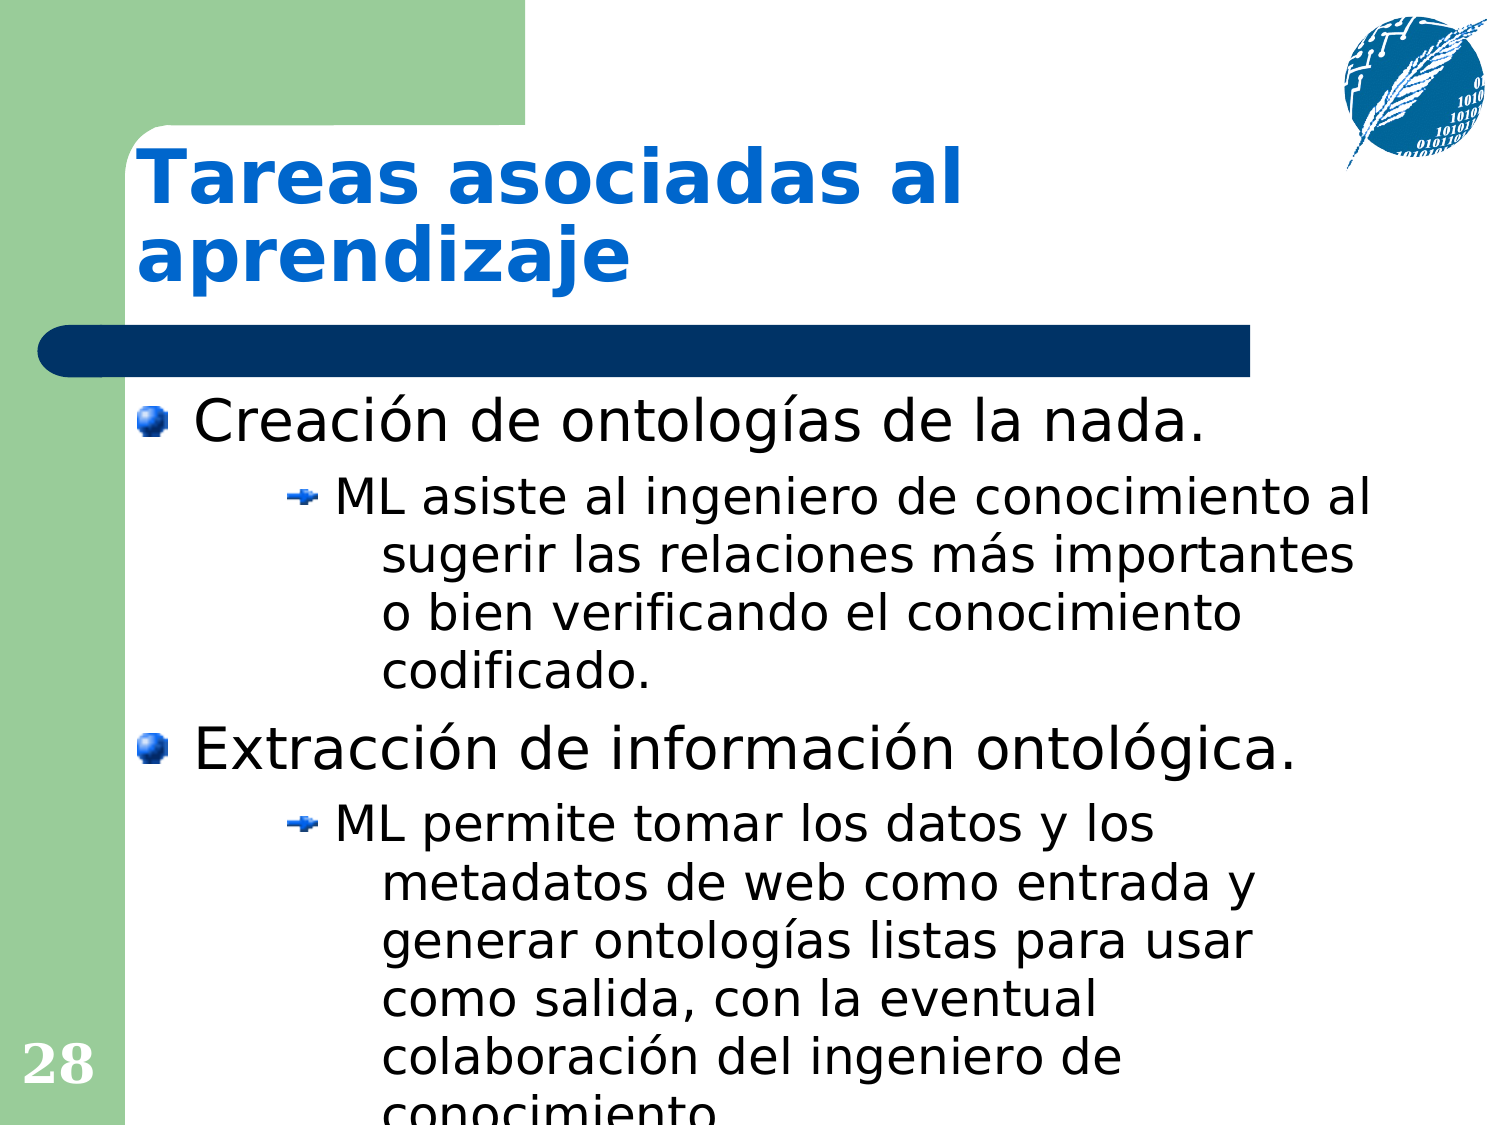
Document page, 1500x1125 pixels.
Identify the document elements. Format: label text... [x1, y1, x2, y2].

picture [1436, 127, 1450, 136]
picture [1416, 140, 1425, 149]
title Tareas asociadas al aprendizaje [136, 135, 1414, 302]
picture [1341, 15, 1487, 172]
picture [1427, 138, 1431, 148]
list Creación de ontologías de la nada. ML asiste al ingeniero de conocimiento al sugerir las relaciones más importantes o bien verificando el conocimiento codificado. Extracción de información ontológica. ML permite tomar los datos y los metadatos de web como entrada y generar ontologías listas para usar como salida, con la eventual colaboración del ingeniero de conocimiento. [137, 387, 1400, 1045]
picture [1433, 139, 1440, 147]
